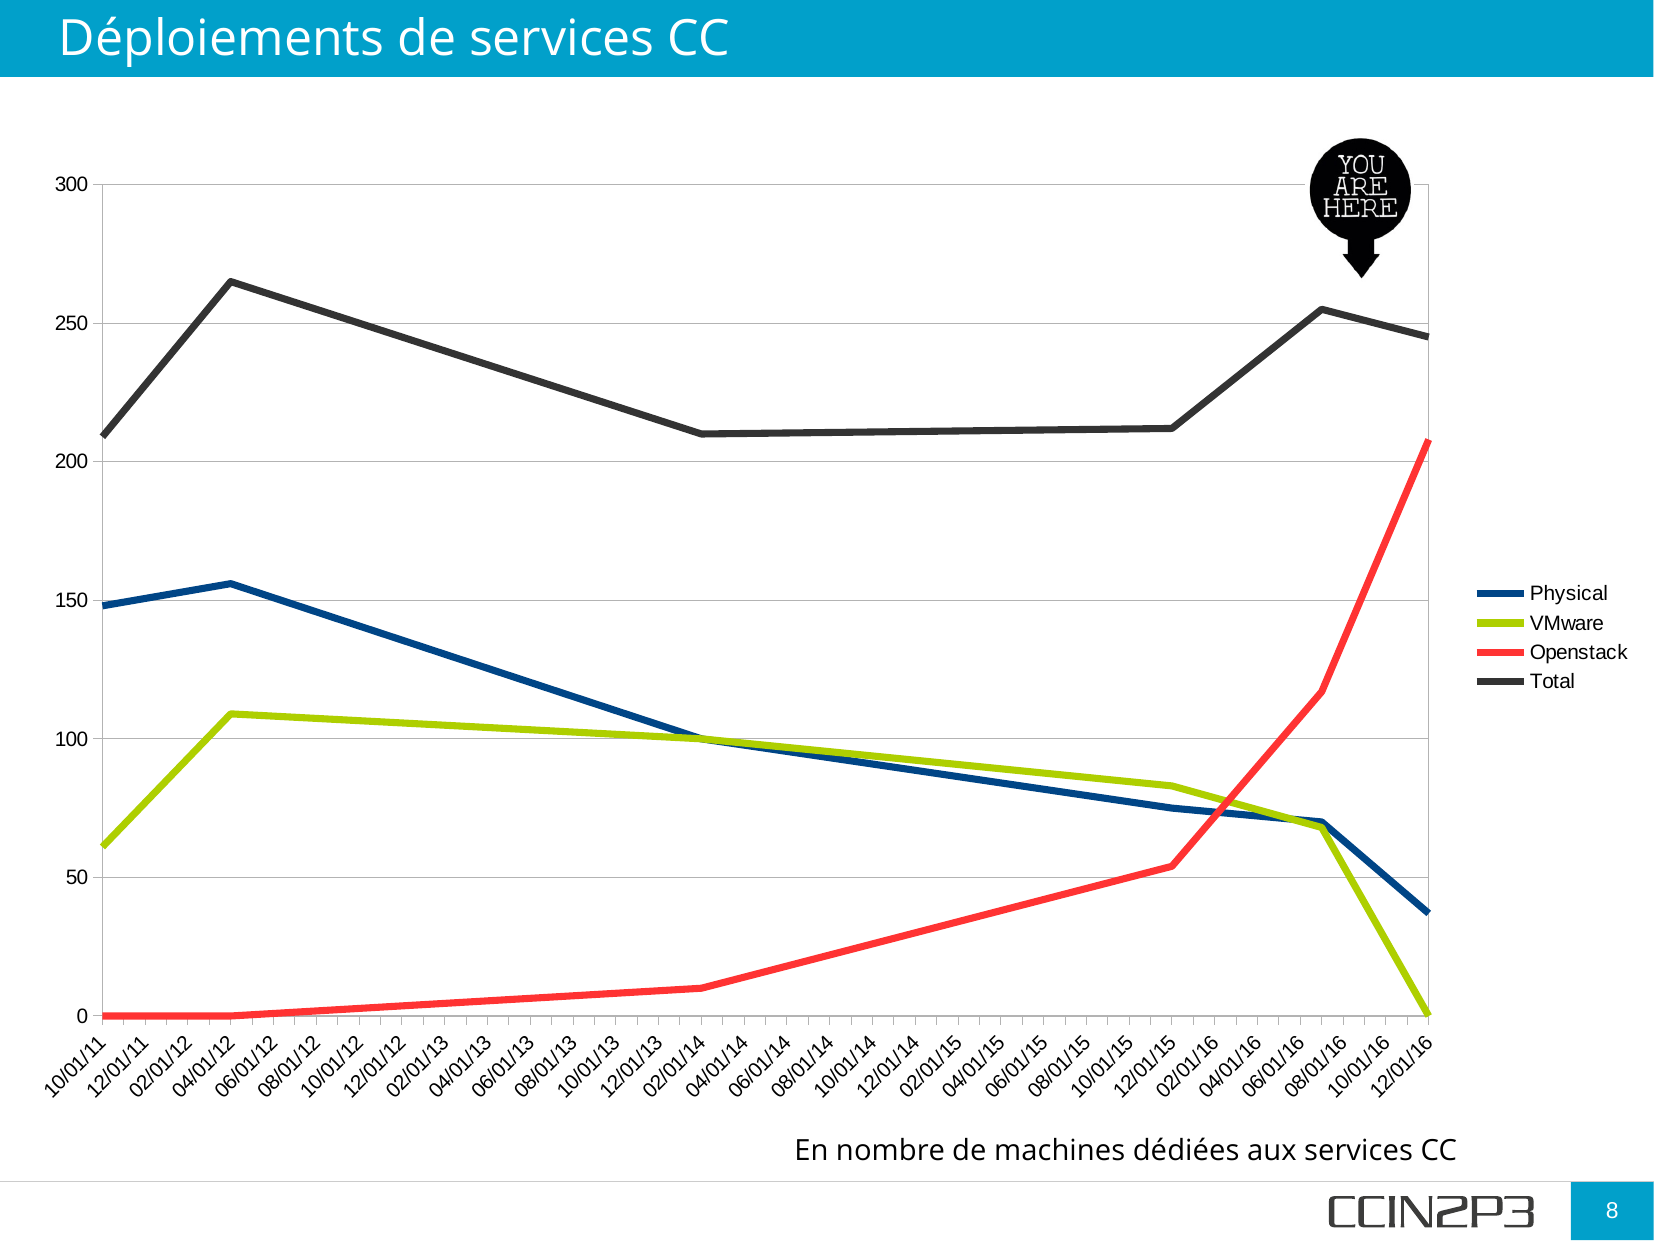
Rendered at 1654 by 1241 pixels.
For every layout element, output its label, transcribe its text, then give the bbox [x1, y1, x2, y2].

picture [1305, 135, 1414, 282]
chart [5, 153, 1648, 1123]
title Déploiements de services CC [0, 0, 1654, 77]
text_box En nombre de machines dédiées aux services CC [779, 1122, 1571, 1177]
